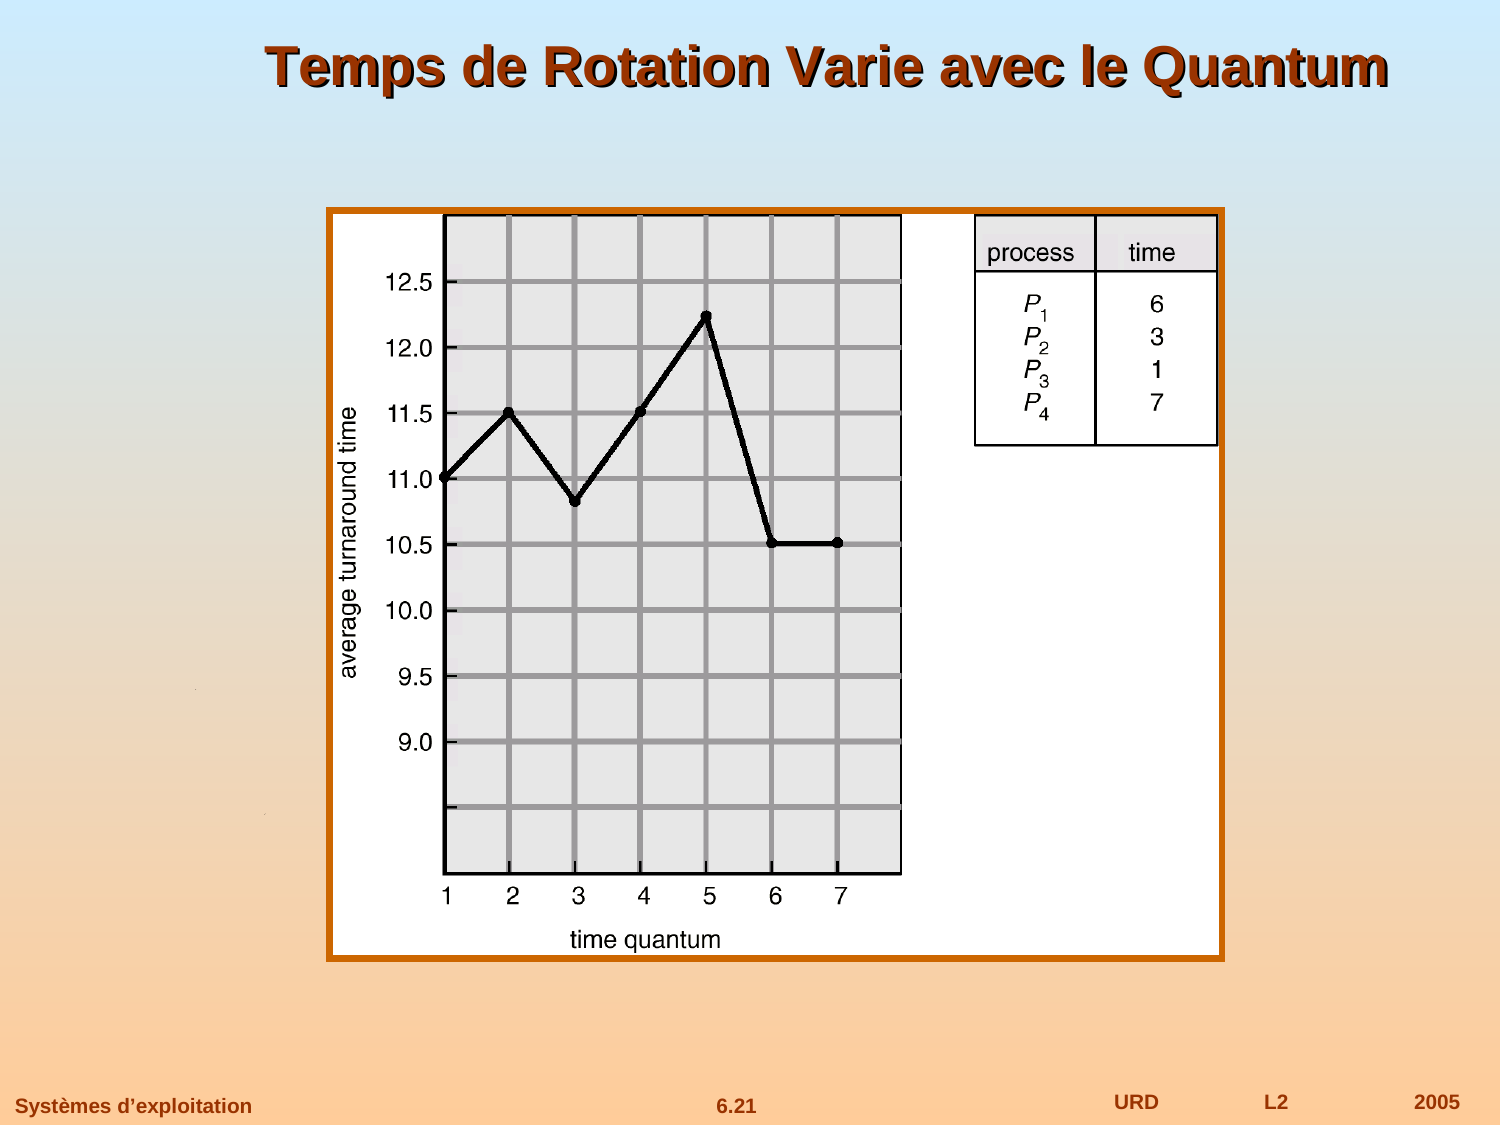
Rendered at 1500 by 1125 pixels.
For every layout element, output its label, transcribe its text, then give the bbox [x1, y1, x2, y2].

picture [332, 213, 1220, 956]
title Temps de Rotation Varie avec le Quantum [139, 29, 1500, 105]
